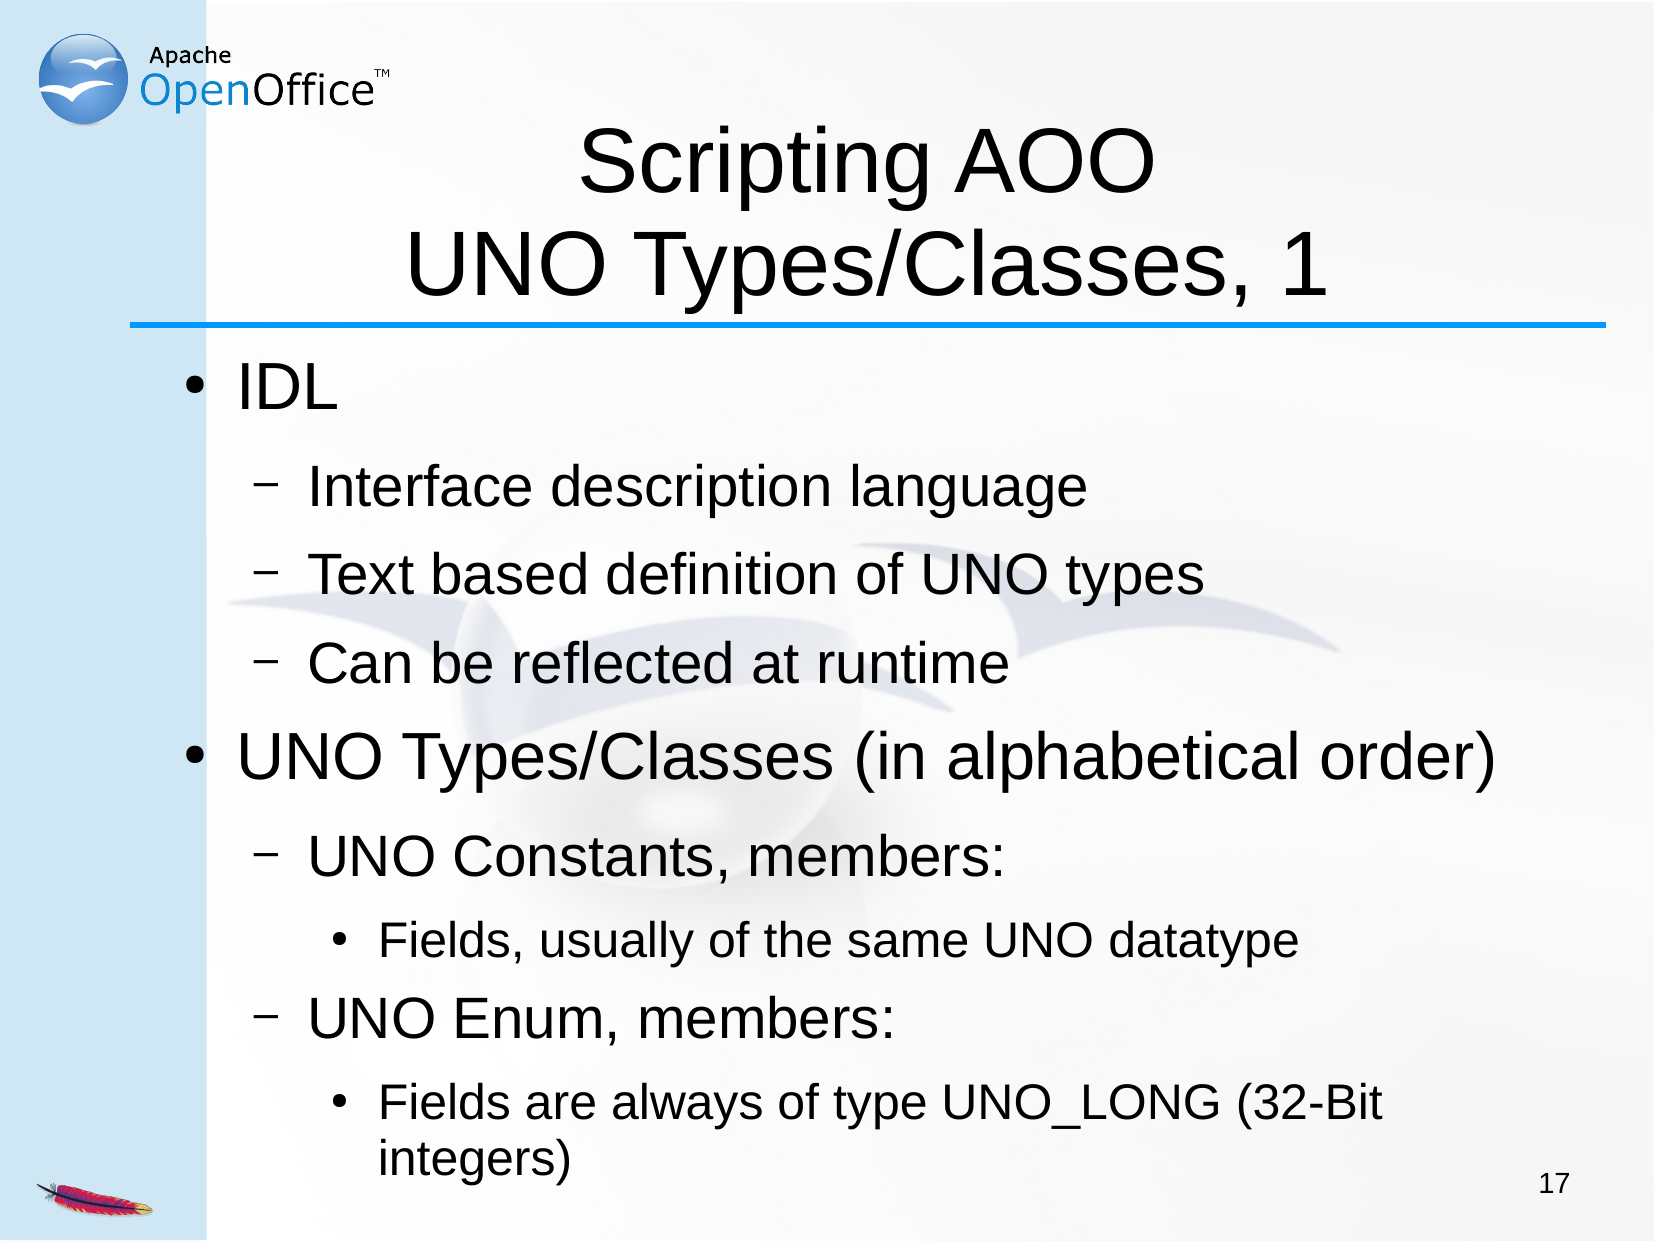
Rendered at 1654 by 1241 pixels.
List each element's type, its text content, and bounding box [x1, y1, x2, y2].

title Scripting AOO UNO Types/Classes, 1 [165, 108, 1571, 316]
picture [35, 2, 1654, 1241]
list IDL Interface description language Text based definition of UNO types Can be reflected at runtime UNO Types/Classes (in alphabetical order) UNO Constants, members: Fields, usually of the same UNO datatype UNO Enum, members: Fields are always of type UNO_LONG (32-Bit integers) [165, 349, 1571, 1186]
picture [35, 1181, 154, 1219]
